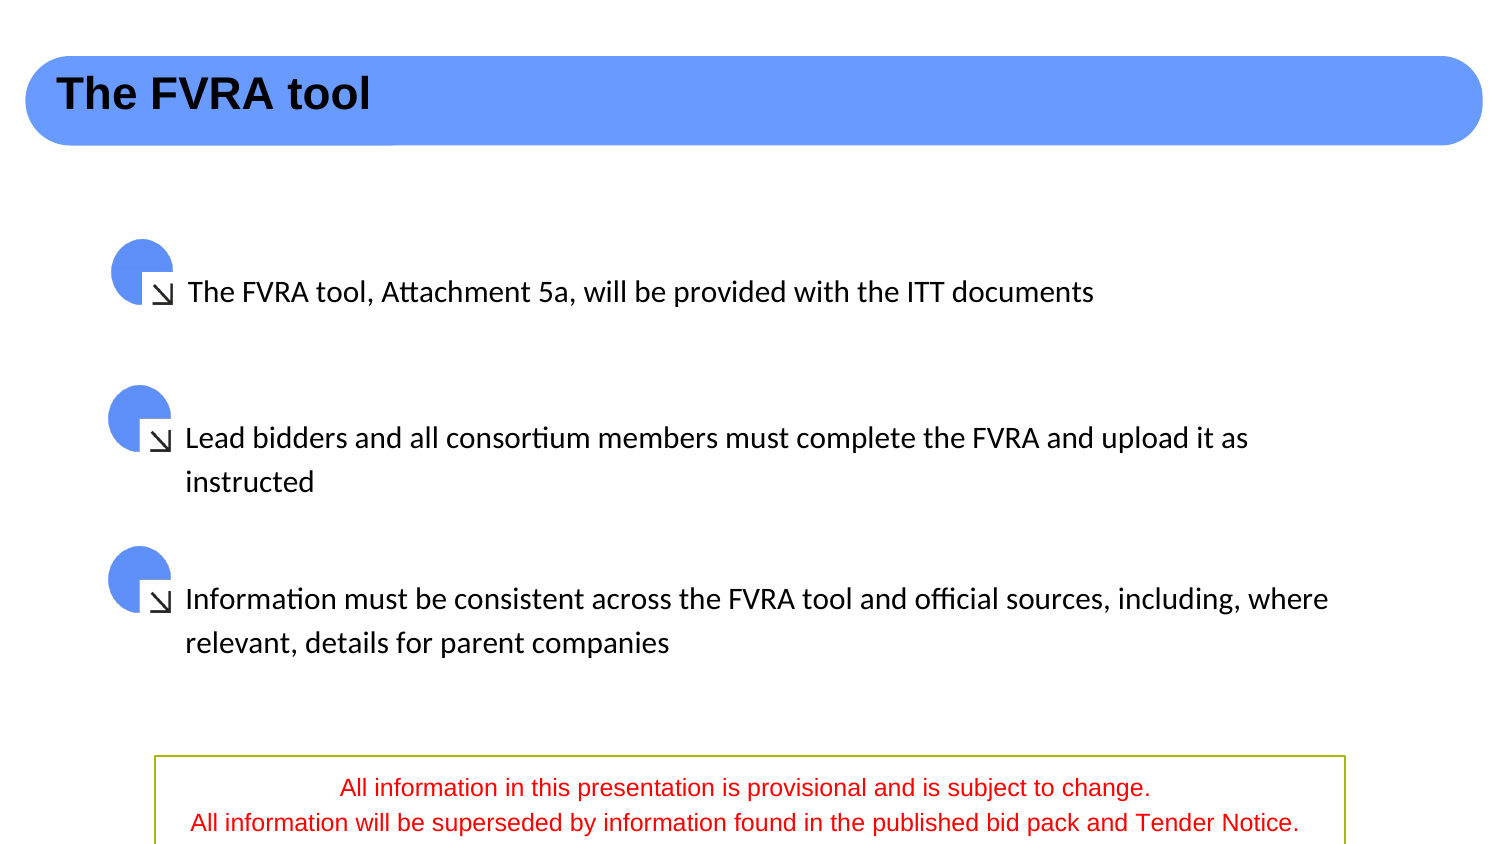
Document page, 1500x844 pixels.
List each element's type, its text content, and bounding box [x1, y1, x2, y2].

text_box Information must be consistent across the FVRA tool and official sources, including, where relevant, details for parent companies [170, 557, 1392, 656]
picture [108, 385, 171, 452]
picture [111, 239, 173, 305]
picture [108, 546, 171, 613]
text_box All information in this presentation is provisional and is subject to change. All information will be superseded by information found in the published bid pack and Tender Notice. [155, 755, 1346, 844]
text_box Lead bidders and all consortium members must complete the FVRA and upload it as instructed [170, 396, 1392, 495]
text_box The FVRA tool, Attachment 5a, will be provided with the ITT documents [172, 250, 1394, 374]
title The FVRA tool [55, 63, 1235, 130]
